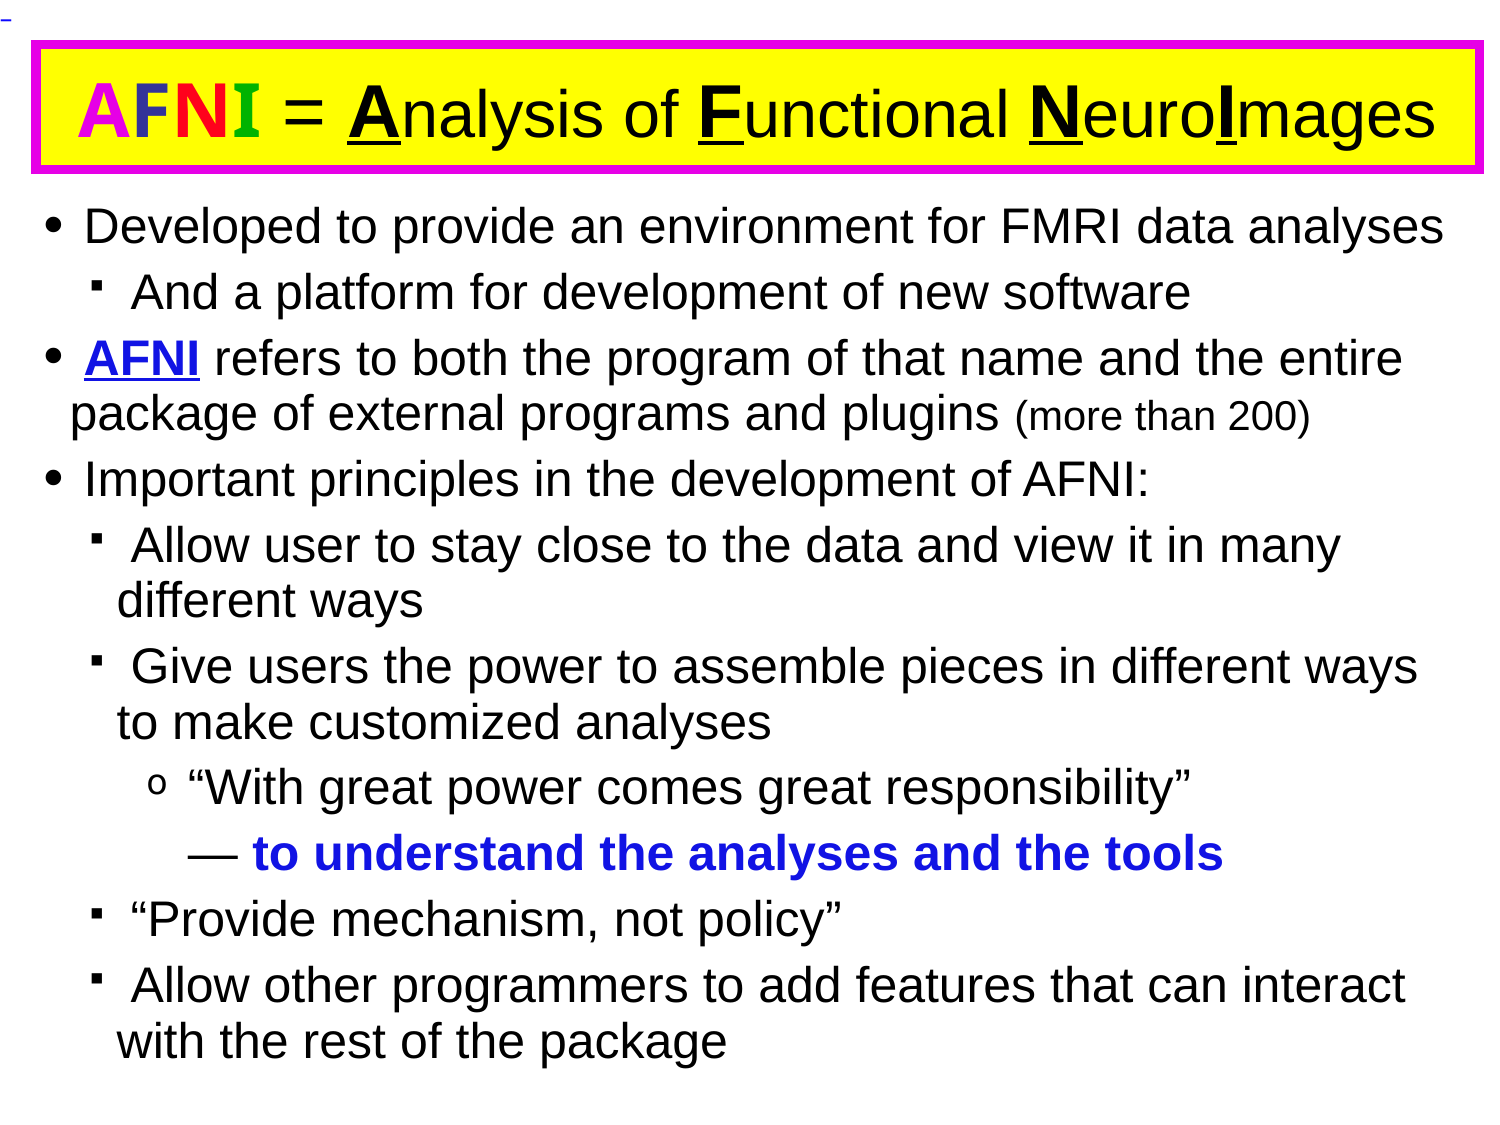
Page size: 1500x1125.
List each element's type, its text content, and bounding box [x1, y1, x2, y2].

title AFNI = Analysis of Functional NeuroImages [35, 44, 1480, 170]
list Developed to provide an environment for FMRI data analyses And a platform for development of new software AFNI refers to both the program of that name and the entire package of external programs and plugins (more than 200) Important principles in the development of AFNI: Allow user to stay close to the data and view it in many different ways Give users the power to assemble pieces in different ways to make customized analyses “With great power comes great responsibility” — to understand the analyses and the tools “Provide mechanism, not policy” Allow other programmers to add features that can interact with the rest of the package [27, 191, 1476, 1071]
